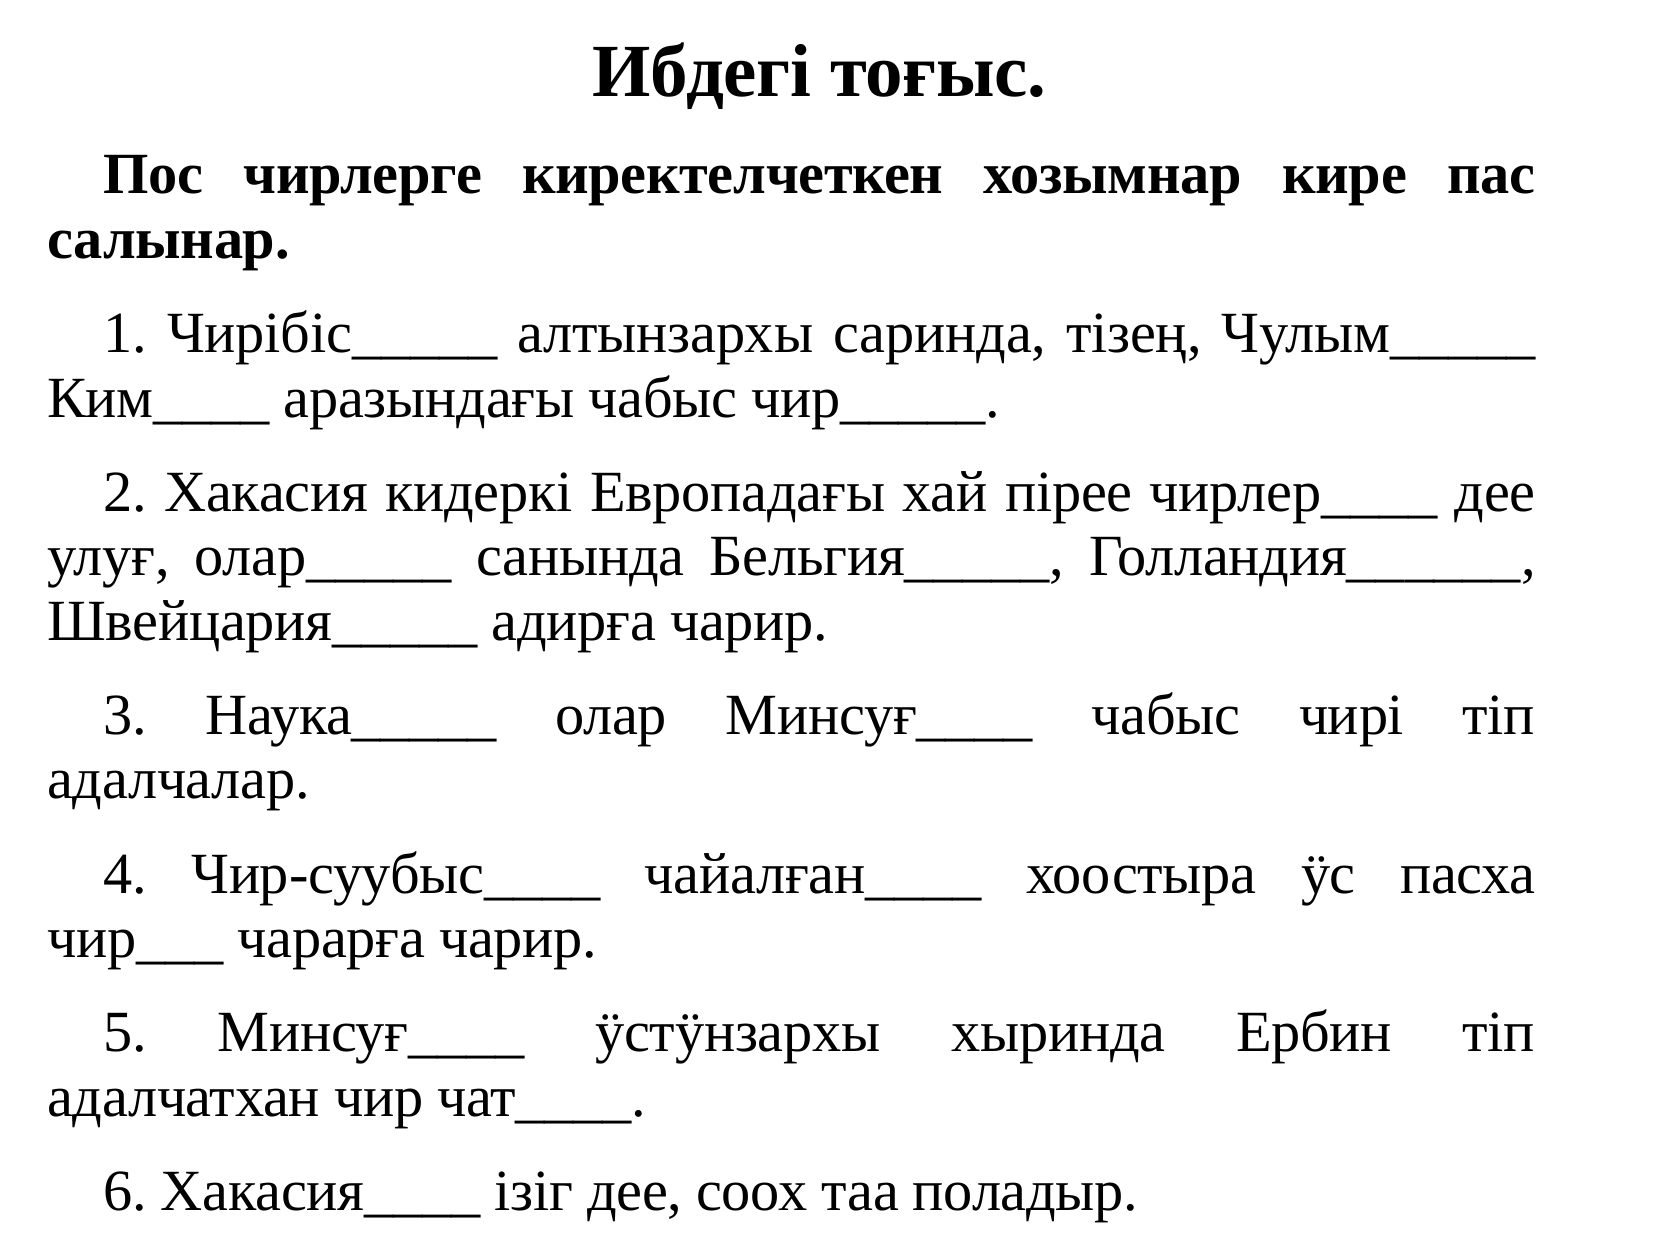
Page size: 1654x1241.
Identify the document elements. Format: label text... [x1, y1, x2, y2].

list Ибдегi тоғыс. Пос чирлерге киректелчеткен хозымнар кире пас салынар. 1. Чирiбiс_____ алтынзархы саринда, тiзең, Чулым_____ Ким____ аразындағы чабыс чир_____. 2. Хакасия кидеркi Европадағы хай пiрее чирлер____ дее улуғ, олар_____ санында Бельгия_____, Голландия______, Швейцария_____ адирға чарир. 3. Наука_____ олар Минсуғ____ чабыс чирi тiп адалчалар. 4. Чир-суубыс____ чайалған____ хоостыра ӱс пасха чир___ чарарға чарир. 5. Минсуғ____ ӱстӱнзархы хыринда Ербин тiп адалчатхан чир чат____. 6. Хакасия____ iзiг дее, соох таа поладыр. [47, 29, 1536, 1237]
